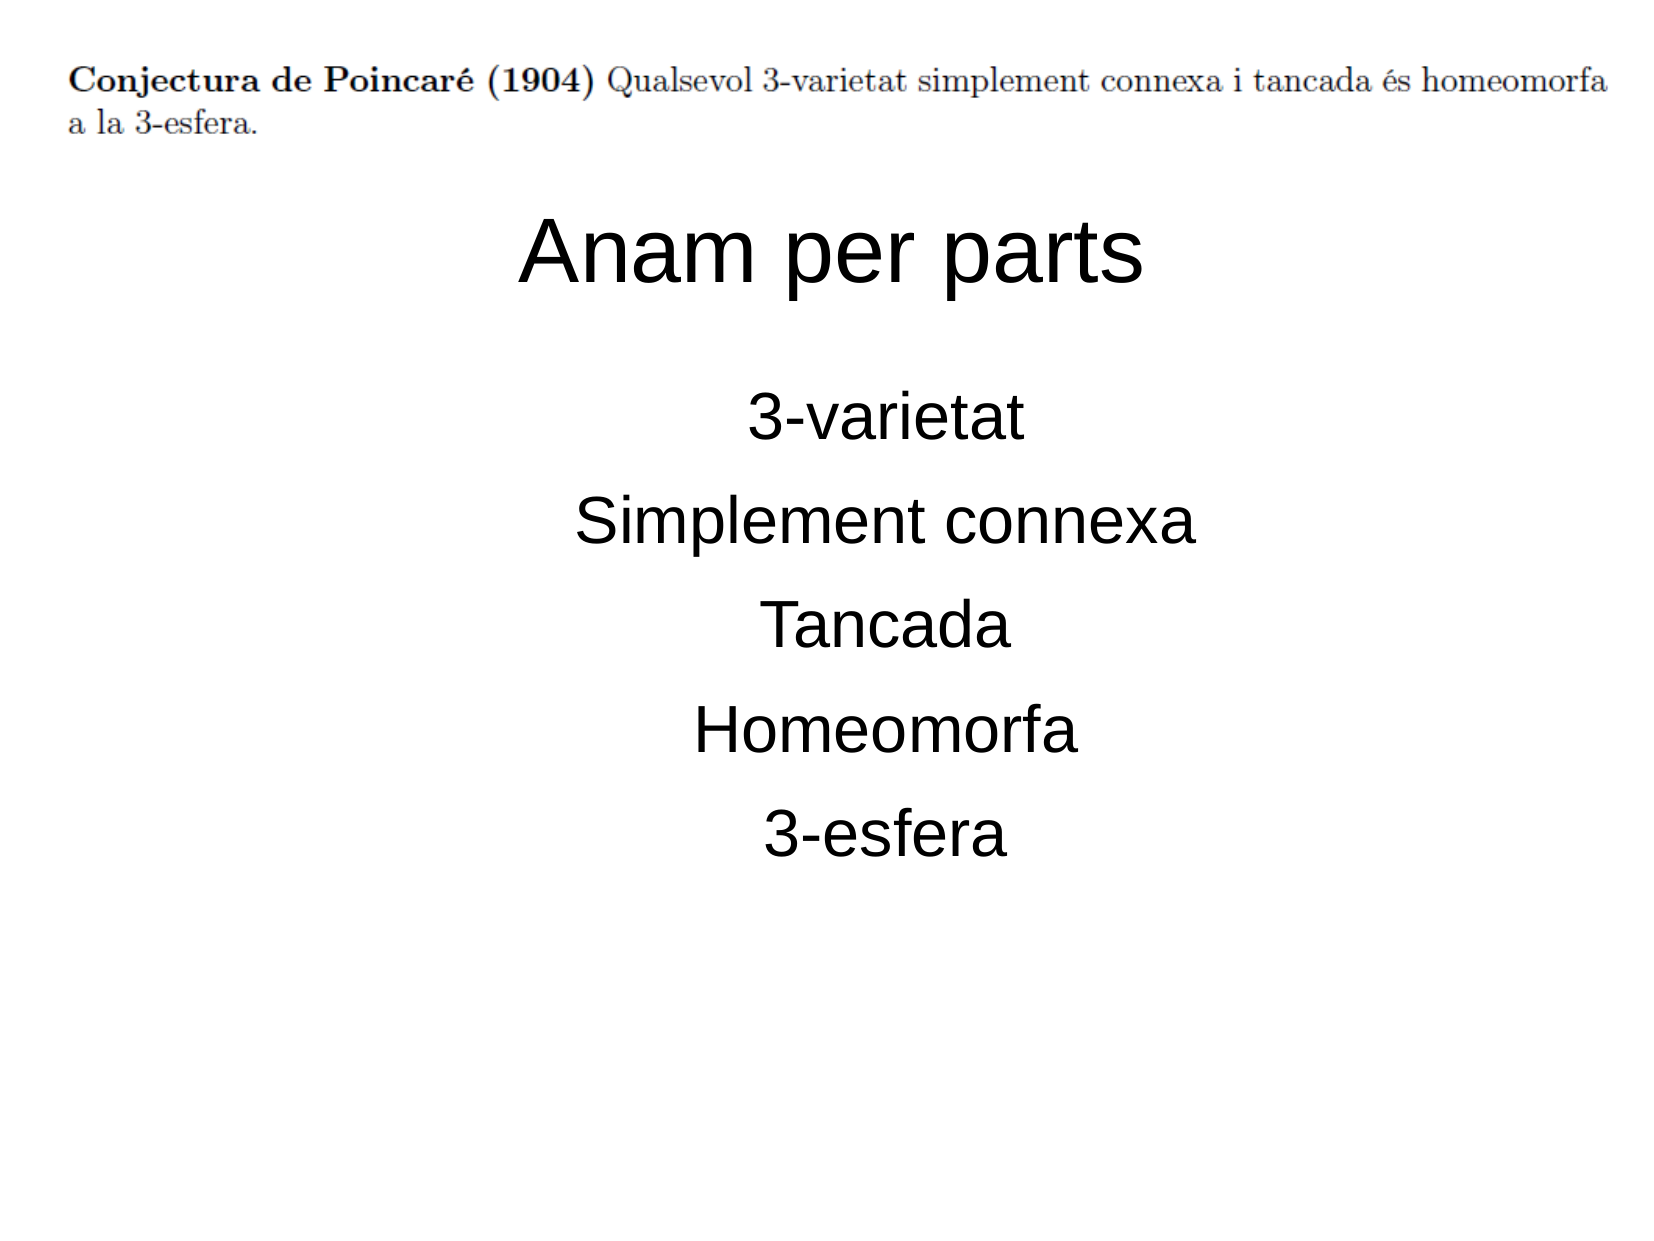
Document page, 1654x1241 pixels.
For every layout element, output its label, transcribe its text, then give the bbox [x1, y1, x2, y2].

list 3-varietat Simplement connexa Tancada Homeomorfa 3-esfera [106, 378, 1595, 886]
picture [56, 29, 1625, 181]
title Anam per parts [88, 181, 1577, 355]
